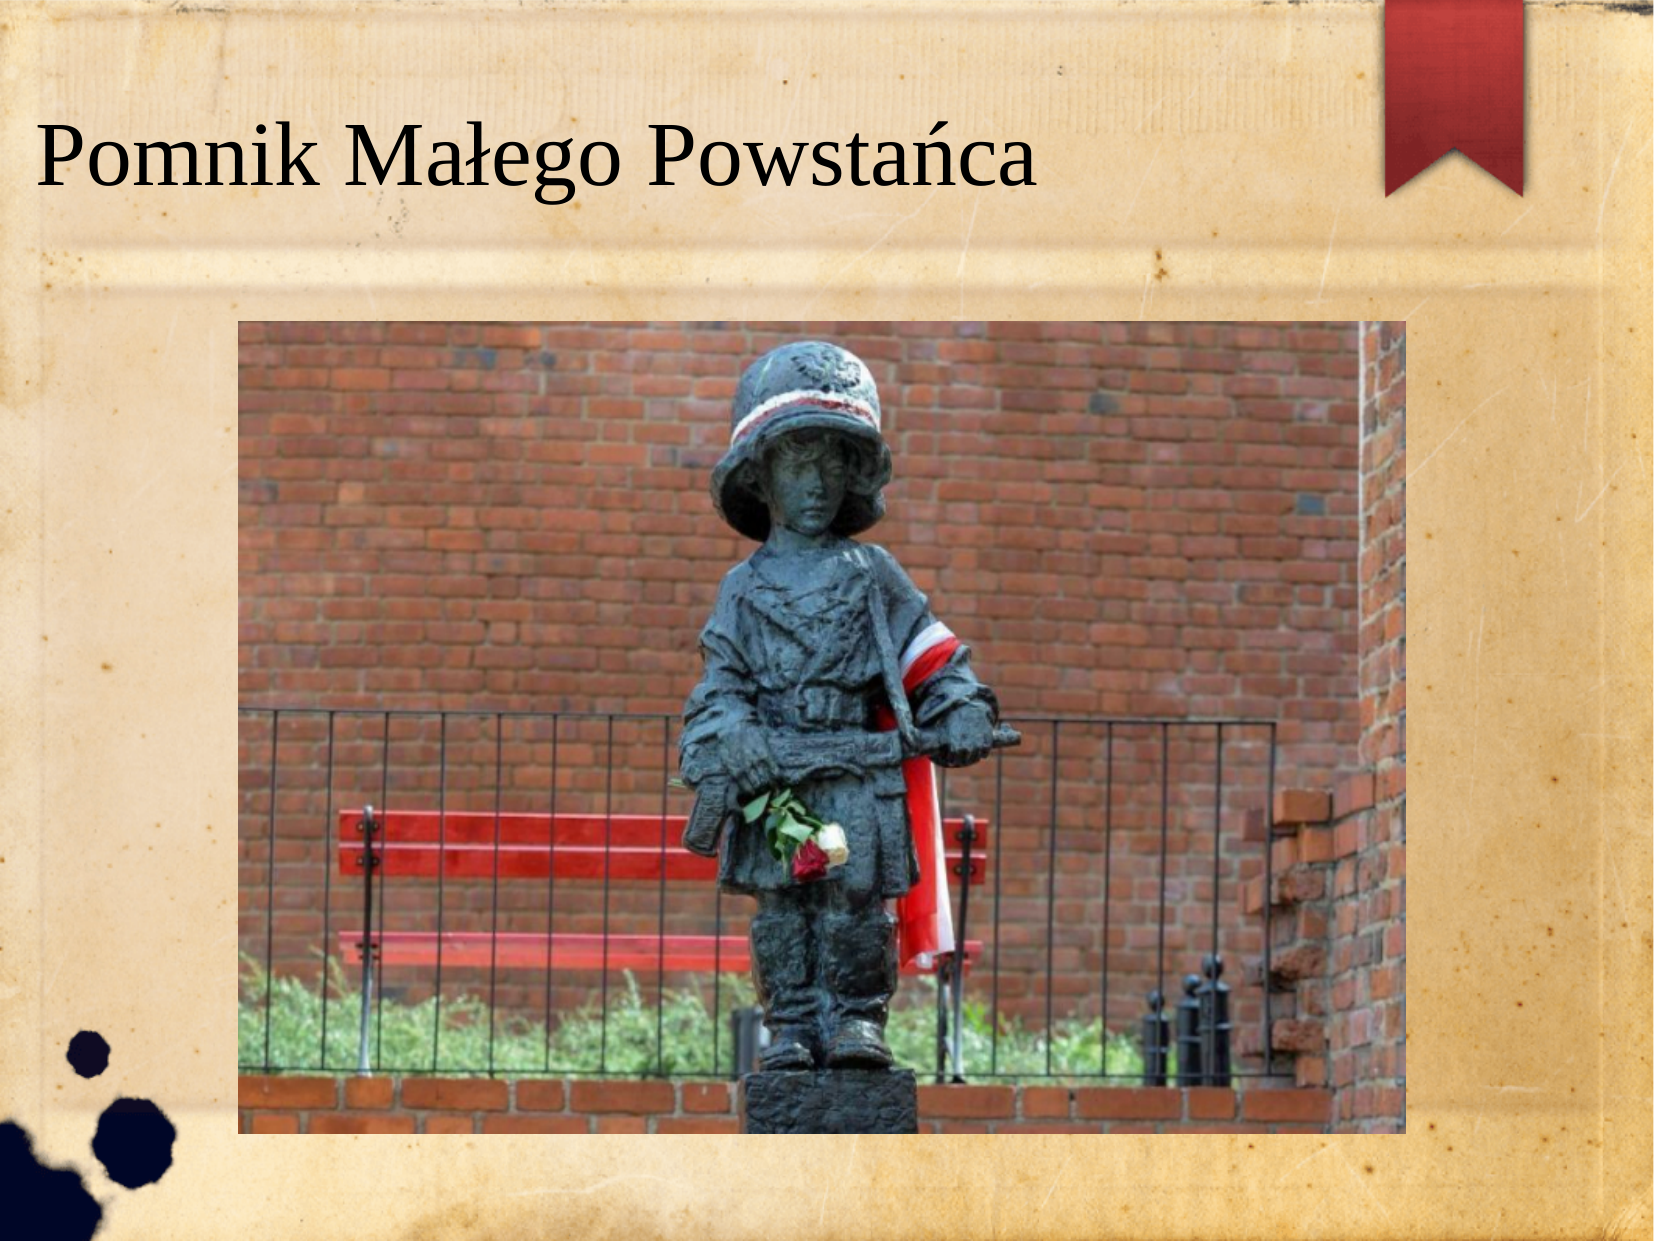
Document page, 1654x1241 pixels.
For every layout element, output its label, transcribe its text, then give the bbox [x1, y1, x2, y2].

title Pomnik Małego Powstańca [35, 49, 1403, 261]
picture [0, 0, 1654, 1241]
